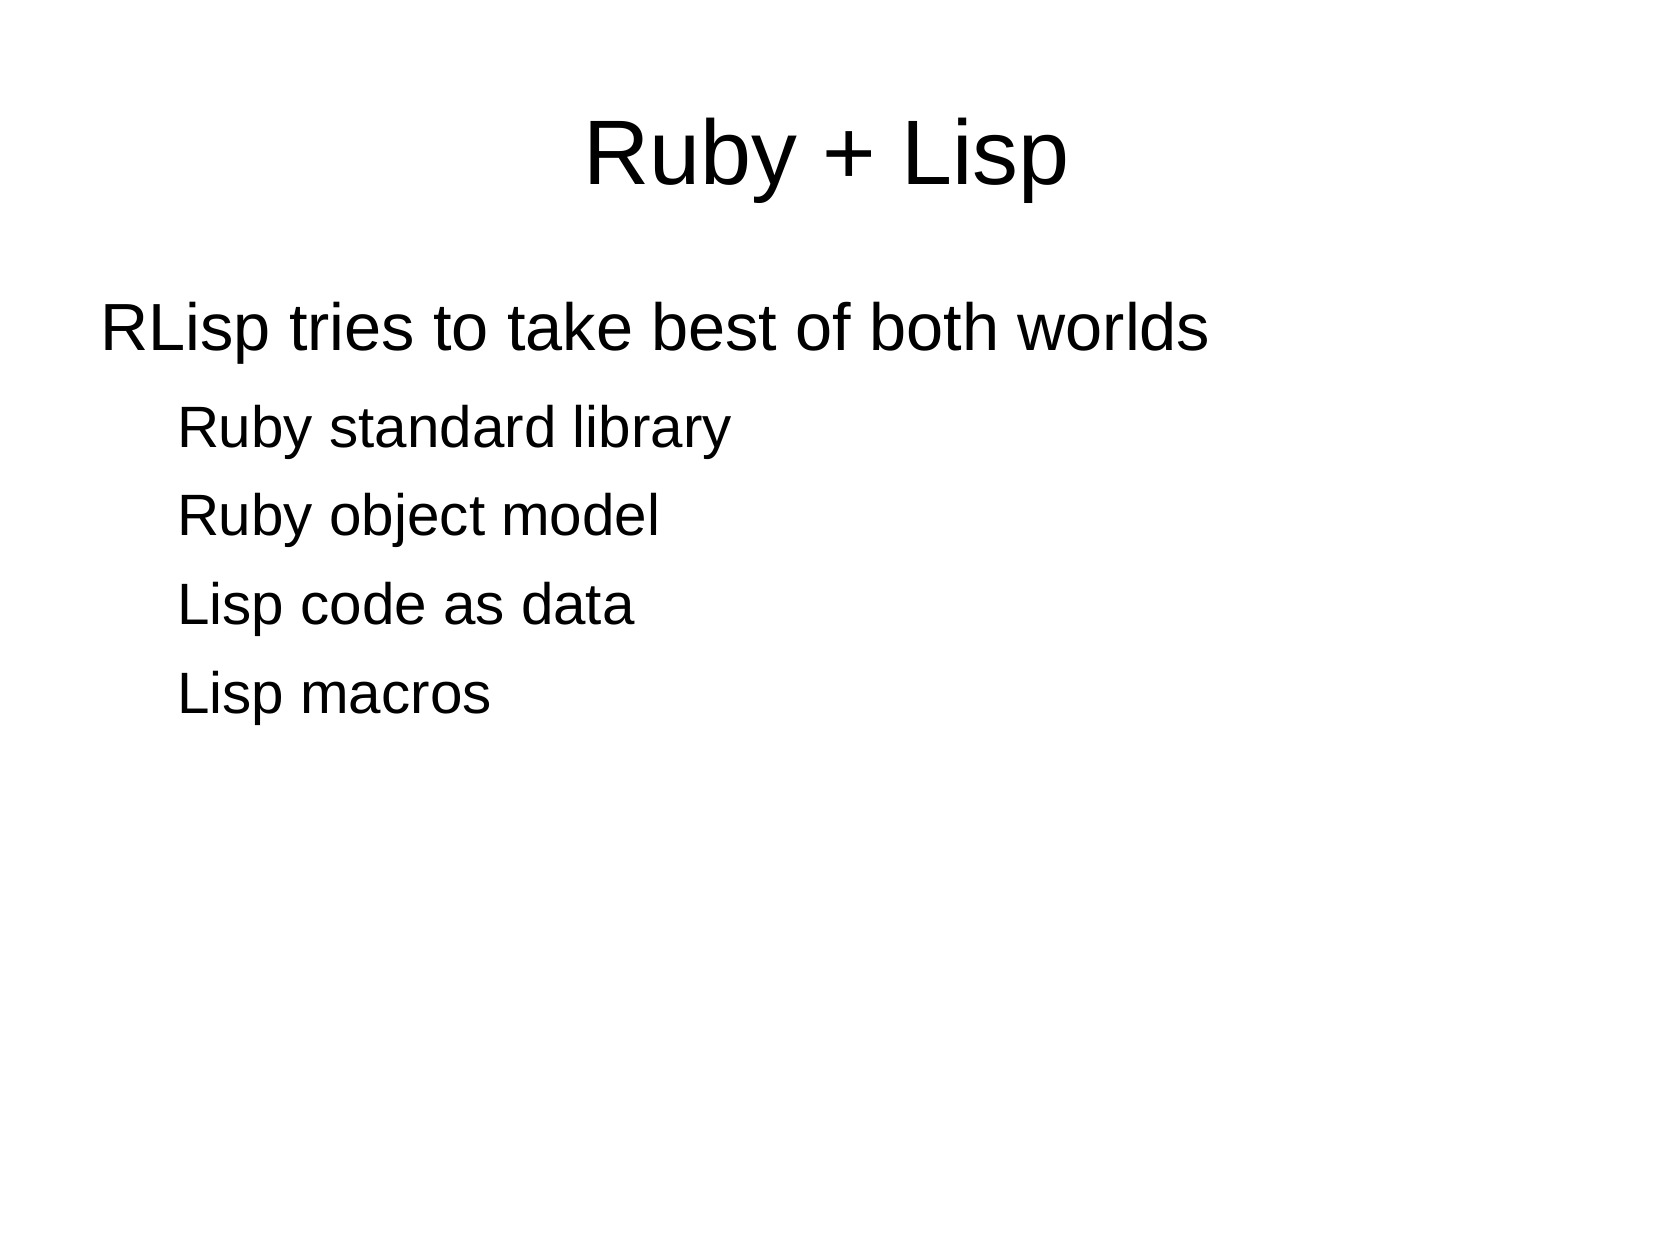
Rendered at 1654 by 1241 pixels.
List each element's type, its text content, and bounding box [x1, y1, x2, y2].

list RLisp tries to take best of both worlds Ruby standard library Ruby object model Lisp code as data Lisp macros [82, 290, 1571, 1094]
title Ruby + Lisp [82, 56, 1571, 250]
